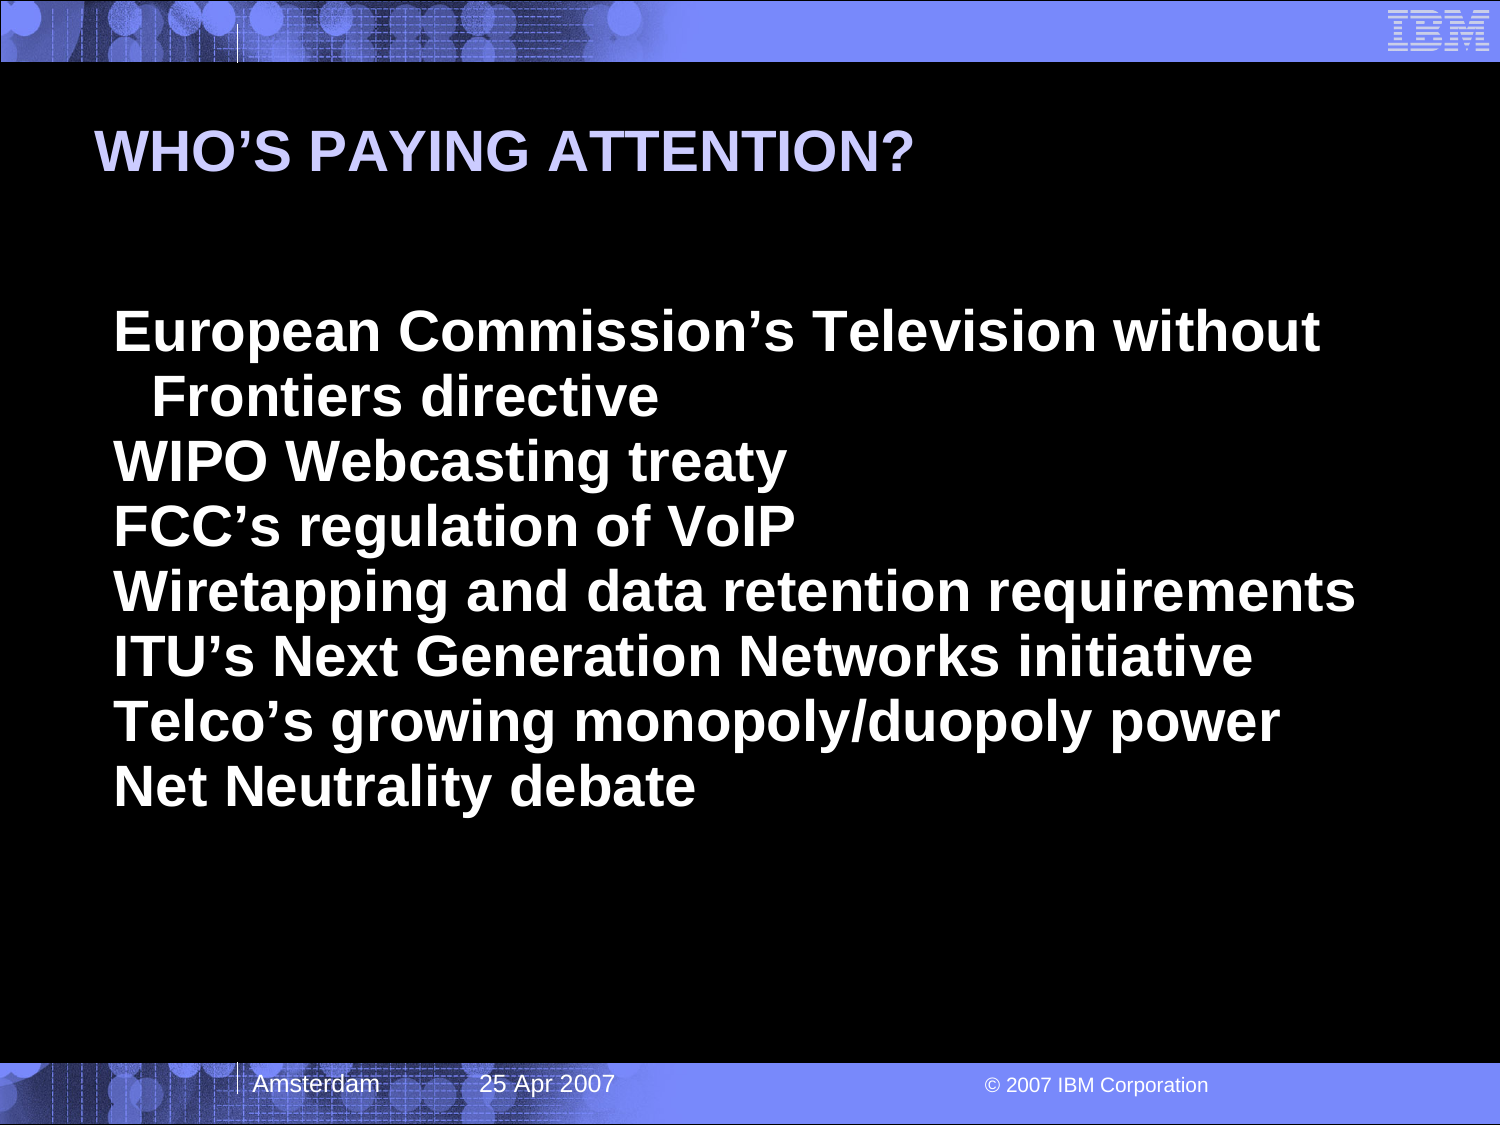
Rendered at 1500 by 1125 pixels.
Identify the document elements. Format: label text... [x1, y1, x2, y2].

picture [1, 1, 1500, 62]
list European Commission’s Television without Frontiers directive WIPO Webcasting treaty FCC’s regulation of VoIP Wiretapping and data retention requirements ITU’s Next Generation Networks initiative Telco’s growing monopoly/duopoly power Net Neutrality debate [99, 291, 1450, 1037]
picture [0, 1063, 1500, 1124]
title WHO’S PAYING ATTENTION? [79, 116, 1433, 199]
